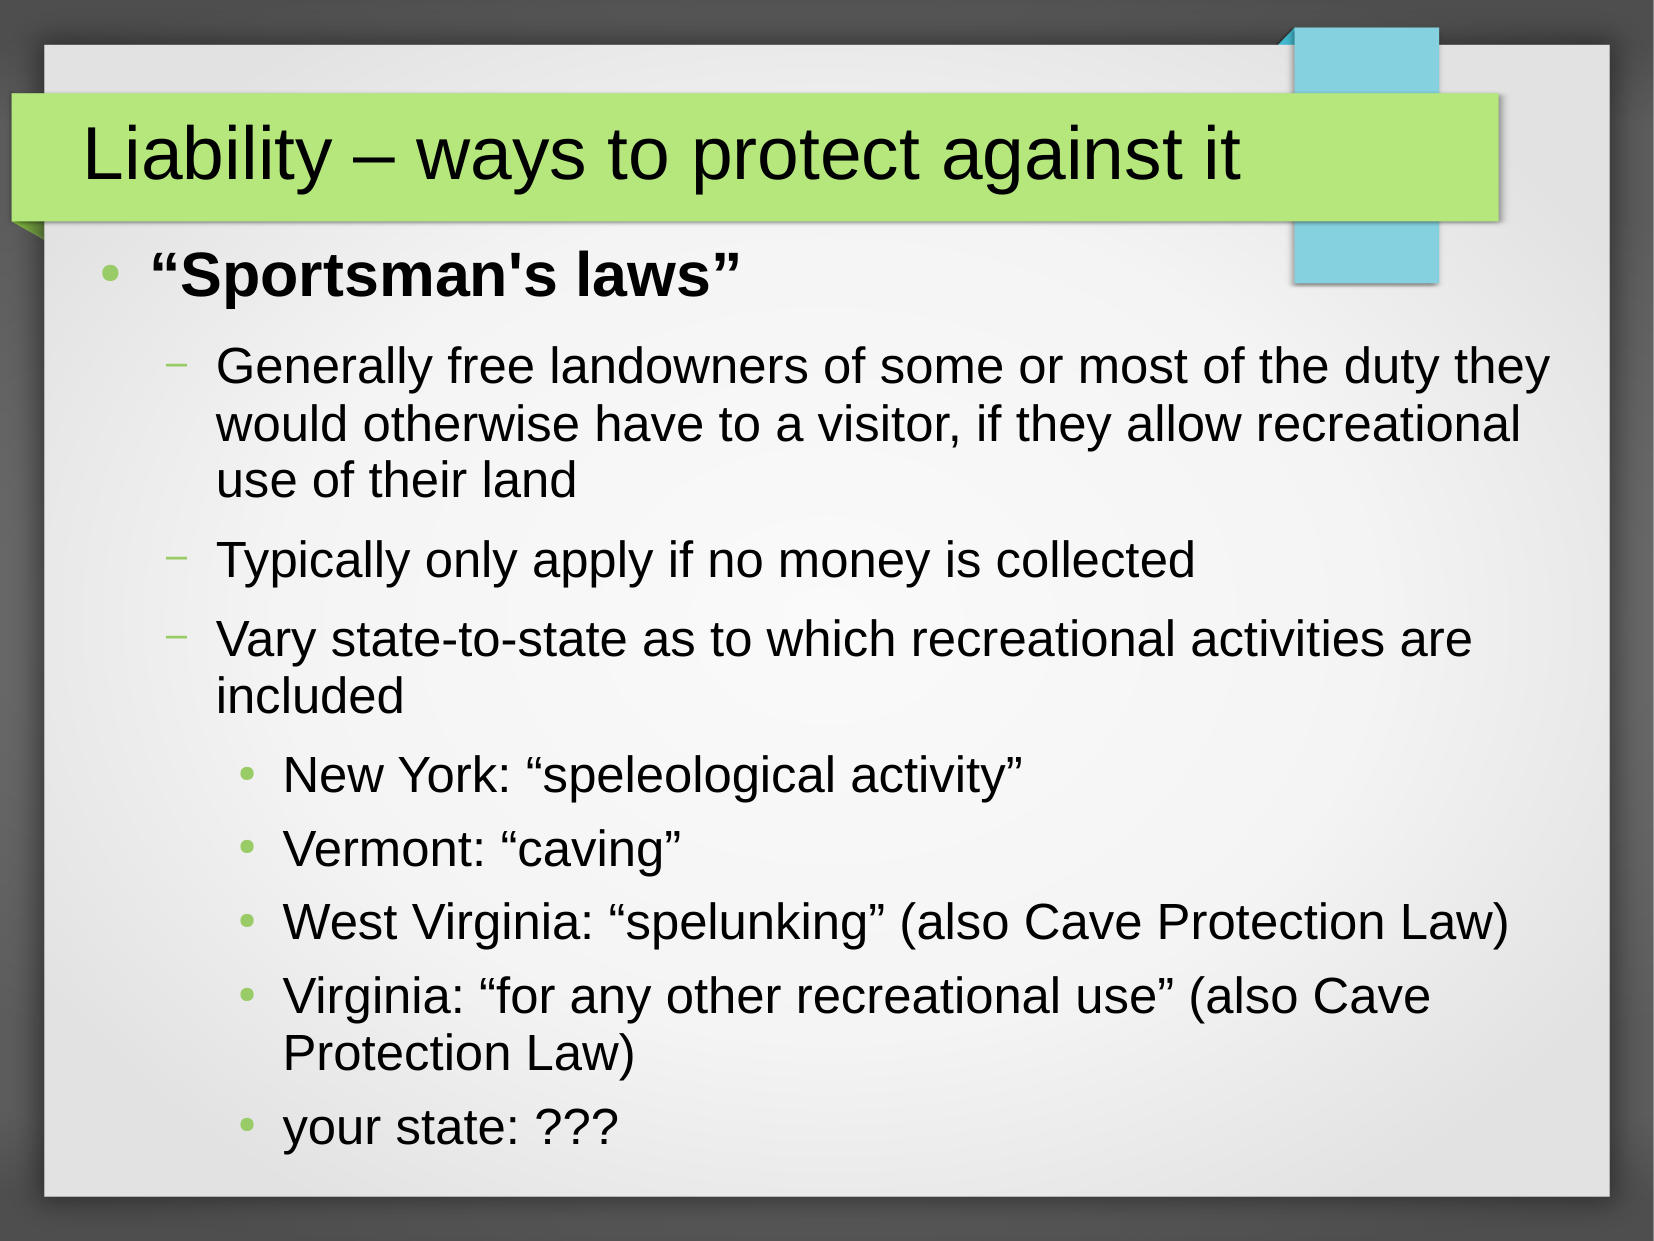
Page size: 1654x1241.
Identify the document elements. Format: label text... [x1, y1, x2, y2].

list “Sportsman's laws” Generally free landowners of some or most of the duty they would otherwise have to a visitor, if they allow recreational use of their land Typically only apply if no money is collected Vary state-to-state as to which recreational activities are included New York: “speleological activity” Vermont: “caving” West Virginia: “spelunking” (also Cave Protection Law) Virginia: “for any other recreational use” (also Cave Protection Law) your state: ??? [82, 240, 1571, 1171]
picture [0, 0, 1654, 1241]
title Liability – ways to protect against it [82, 94, 1264, 213]
